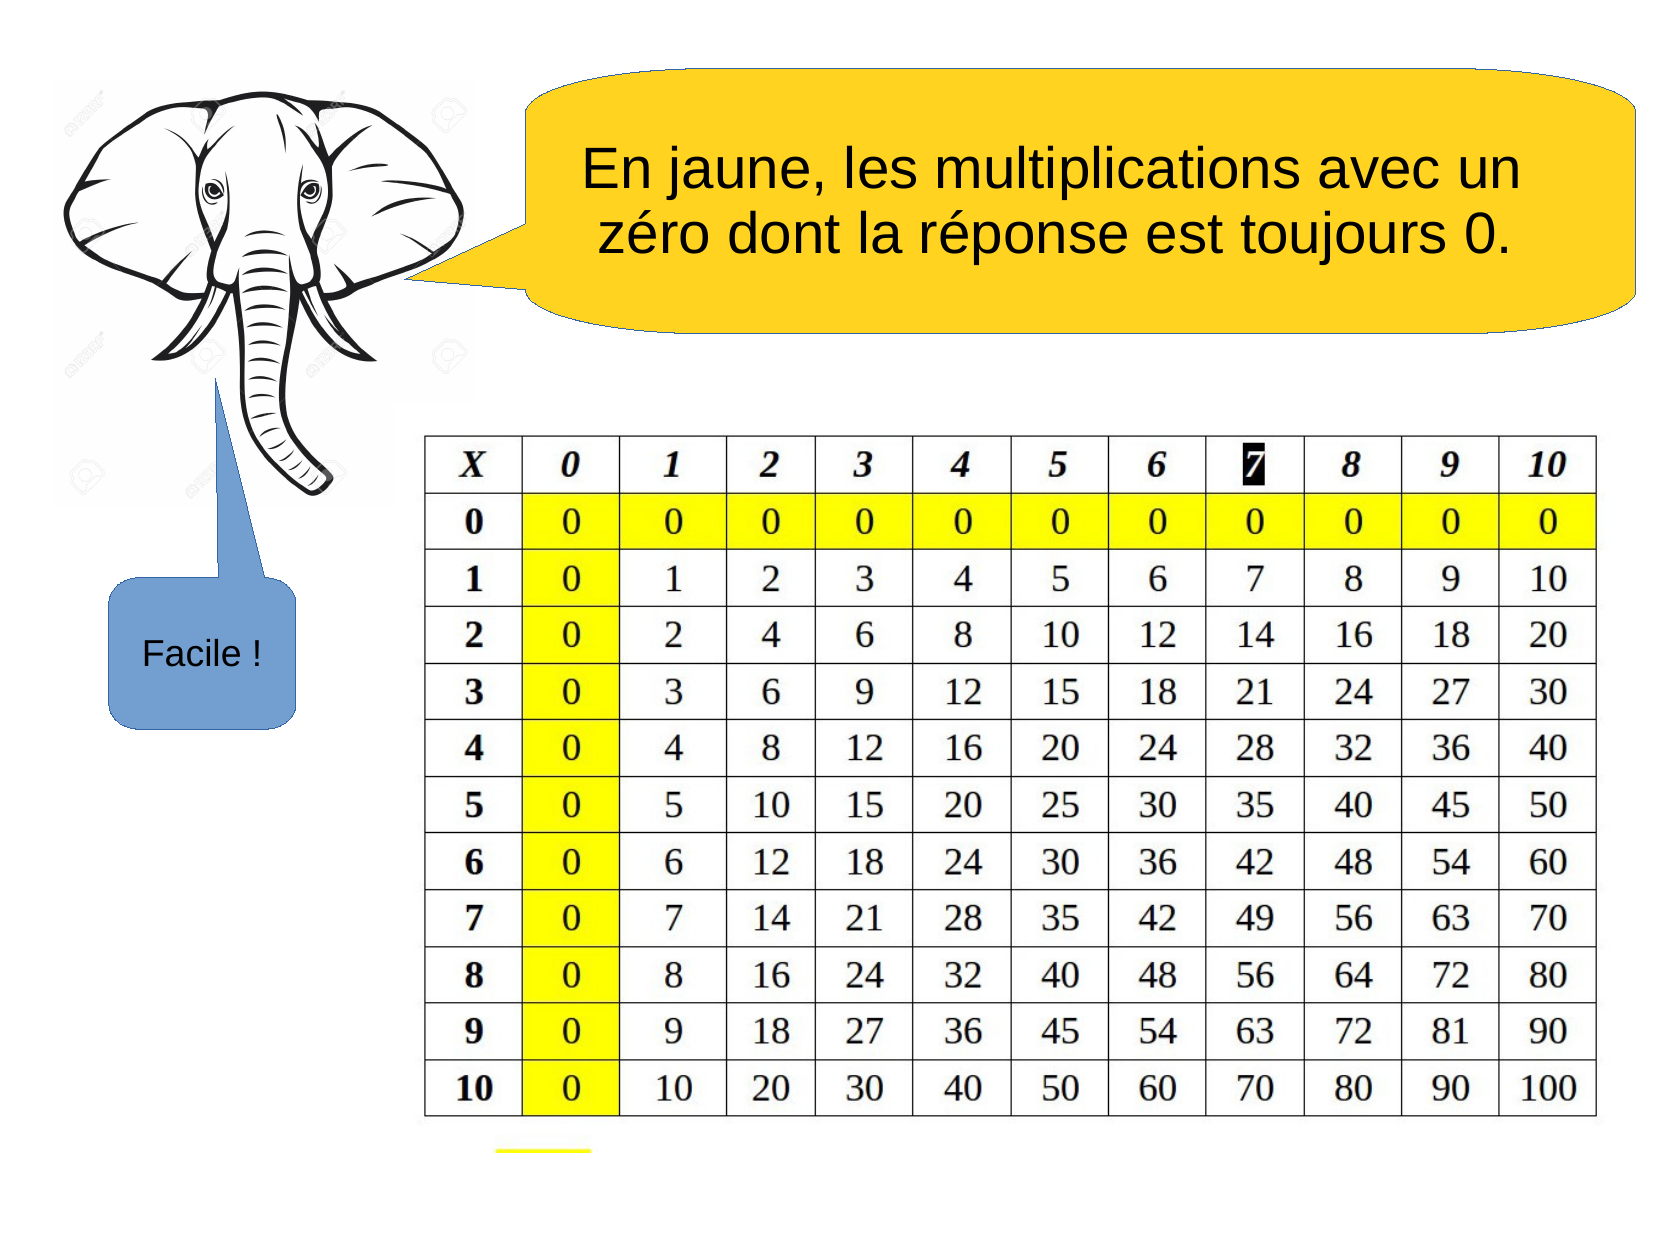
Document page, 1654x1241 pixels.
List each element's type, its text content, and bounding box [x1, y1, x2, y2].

picture [52, 80, 1631, 1153]
text_box En jaune, les multiplications avec un zéro dont la réponse est toujours 0. [404, 68, 1636, 334]
text_box Facile ! [108, 378, 296, 730]
